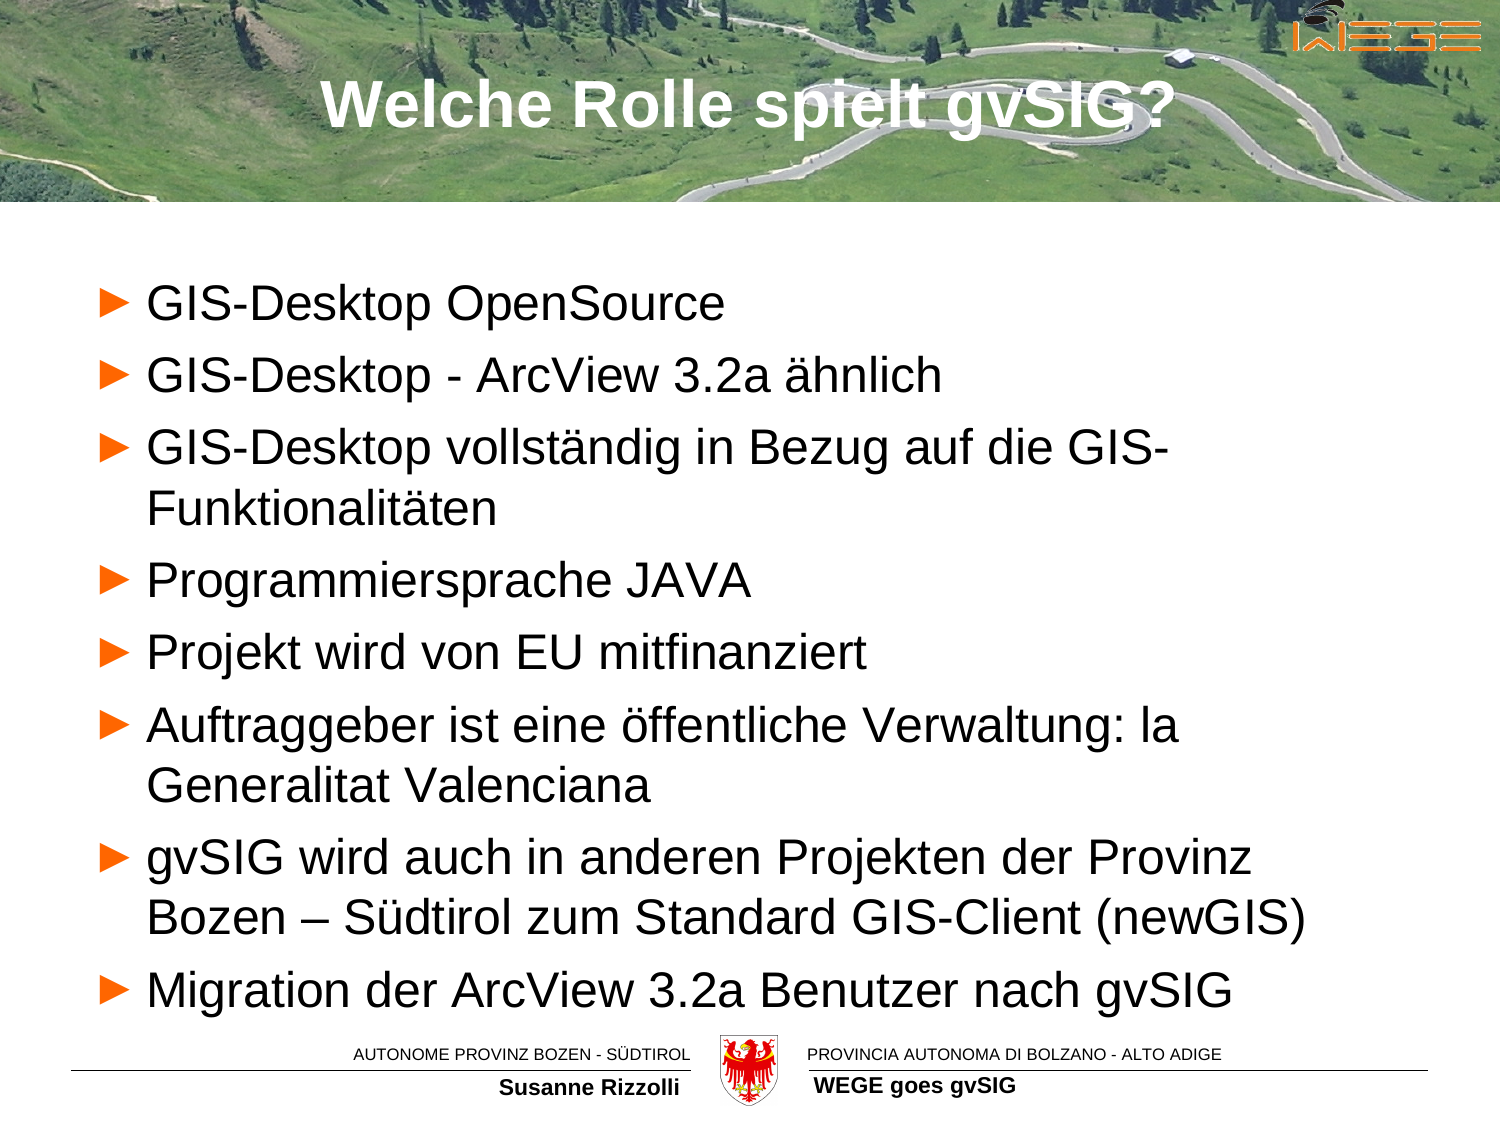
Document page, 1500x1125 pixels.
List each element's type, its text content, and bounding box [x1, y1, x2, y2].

picture [0, 72, 1500, 202]
title Welche Rolle spielt gvSIG? [75, 7, 1426, 195]
list GIS-Desktop OpenSource GIS-Desktop - ArcView 3.2a ähnlich GIS-Desktop vollständig in Bezug auf die GIS-Funktionalitäten Programmiersprache JAVA Projekt wird von EU mitfinanziert Auftraggeber ist eine öffentliche Verwaltung: la Generalitat Valenciana gvSIG wird auch in anderen Projekten der Provinz Bozen – Südtirol zum Standard GIS-Client (newGIS) Migration der ArcView 3.2a Benutzer nach gvSIG [75, 262, 1426, 1125]
